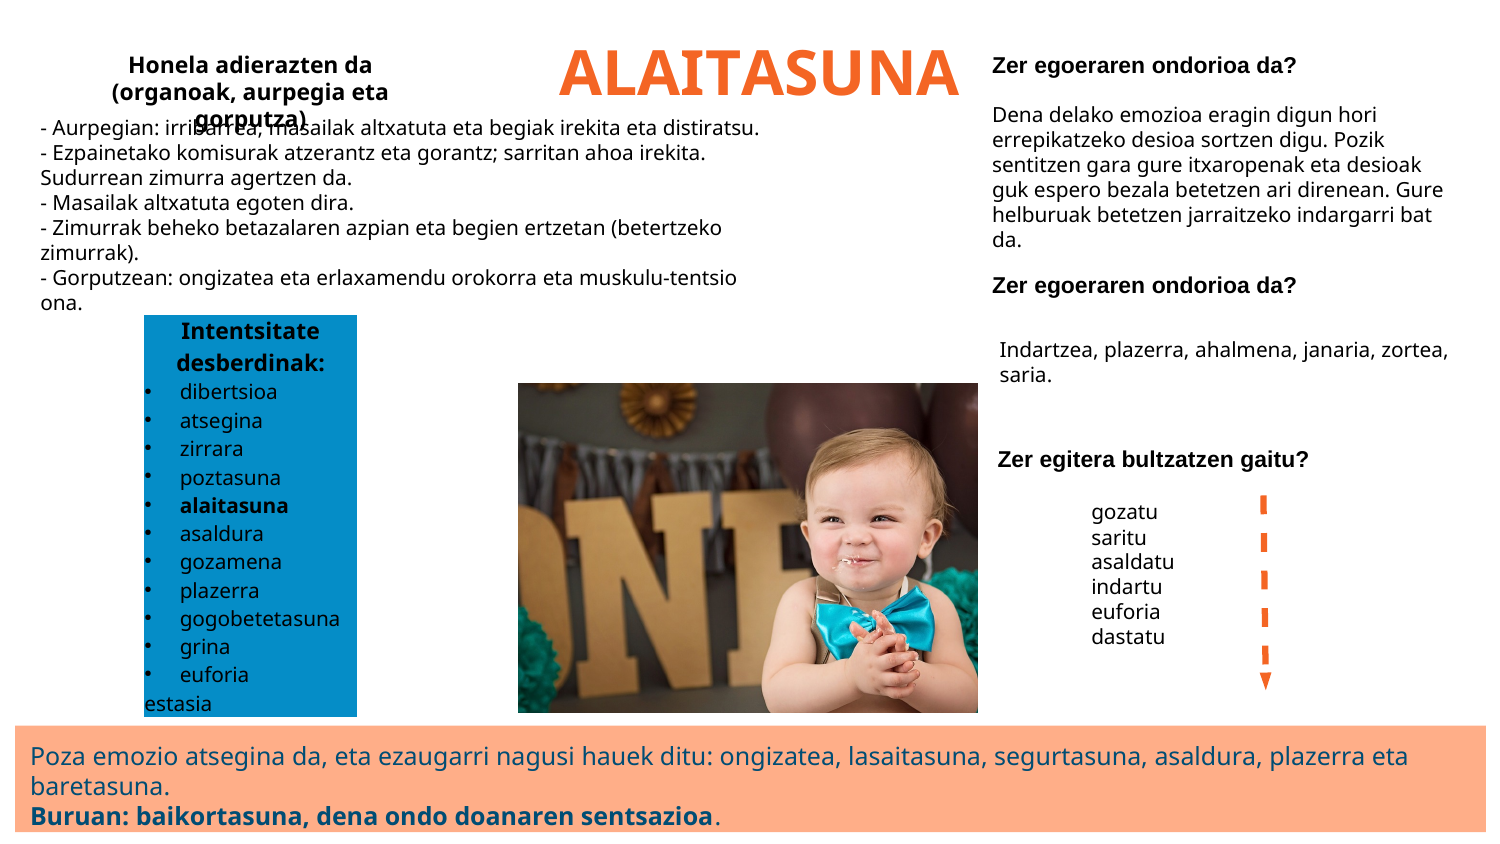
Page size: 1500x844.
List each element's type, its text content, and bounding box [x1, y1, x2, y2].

text_box Indartzea, plazerra, ahalmena, janaria, zortea, saria. [984, 315, 1477, 408]
text_box Zer egoeraren ondorioa da? [977, 253, 1470, 316]
text_box Honela adierazten da (organoak, aurpegia eta gorputza) [52, 35, 449, 96]
text_box Zer egitera bultzatzen gaitu? [982, 412, 1475, 505]
text_box Zer egoeraren ondorioa da? [977, 35, 1470, 86]
text_box - Aurpegian: irribarrea, masailak altxatuta eta begiak irekita eta distiratsu. - Ezpainetako komisurak atzerantz eta gorantz; sarritan ahoa irekita. Sudurrean zimurra agertzen da. - Masailak altxatuta egoten dira. - Zimurrak beheko betazalaren azpian eta begien ertzetan (betertzeko zimurrak). - Gorputzean: ongizatea eta erlaxamendu orokorra eta muskulu-tentsio ona. [25, 96, 787, 334]
table_cell dibertsioa atsegina zirrara poztasuna alaitasuna asaldura gozamena plazerra gogobetetasuna grina euforia estasia [144, 378, 357, 717]
text_box Dena delako emozioa eragin digun hori errepikatzeko desioa sortzen digu. Pozik sentitzen gara gure itxaropenak eta desioak guk espero bezala betetzen ari direnean. Gure helburuak betetzen jarraitzeko indargarri bat da. [977, 86, 1470, 253]
text_box gozatu saritu asaldatu indartu euforia dastatu [1076, 484, 1217, 725]
title ALAITASUNA [542, 18, 978, 100]
text_box Poza emozio atsegina da, eta ezaugarri nagusi hauek ditu: ongizatea, lasaitasuna, segurtasuna, asaldura, plazerra eta baretasuna. Buruan: baikortasuna, dena ondo doanaren sentsazioa. [15, 725, 1486, 833]
picture [518, 383, 978, 713]
table_header Intentsitate desberdinak: [144, 334, 357, 378]
